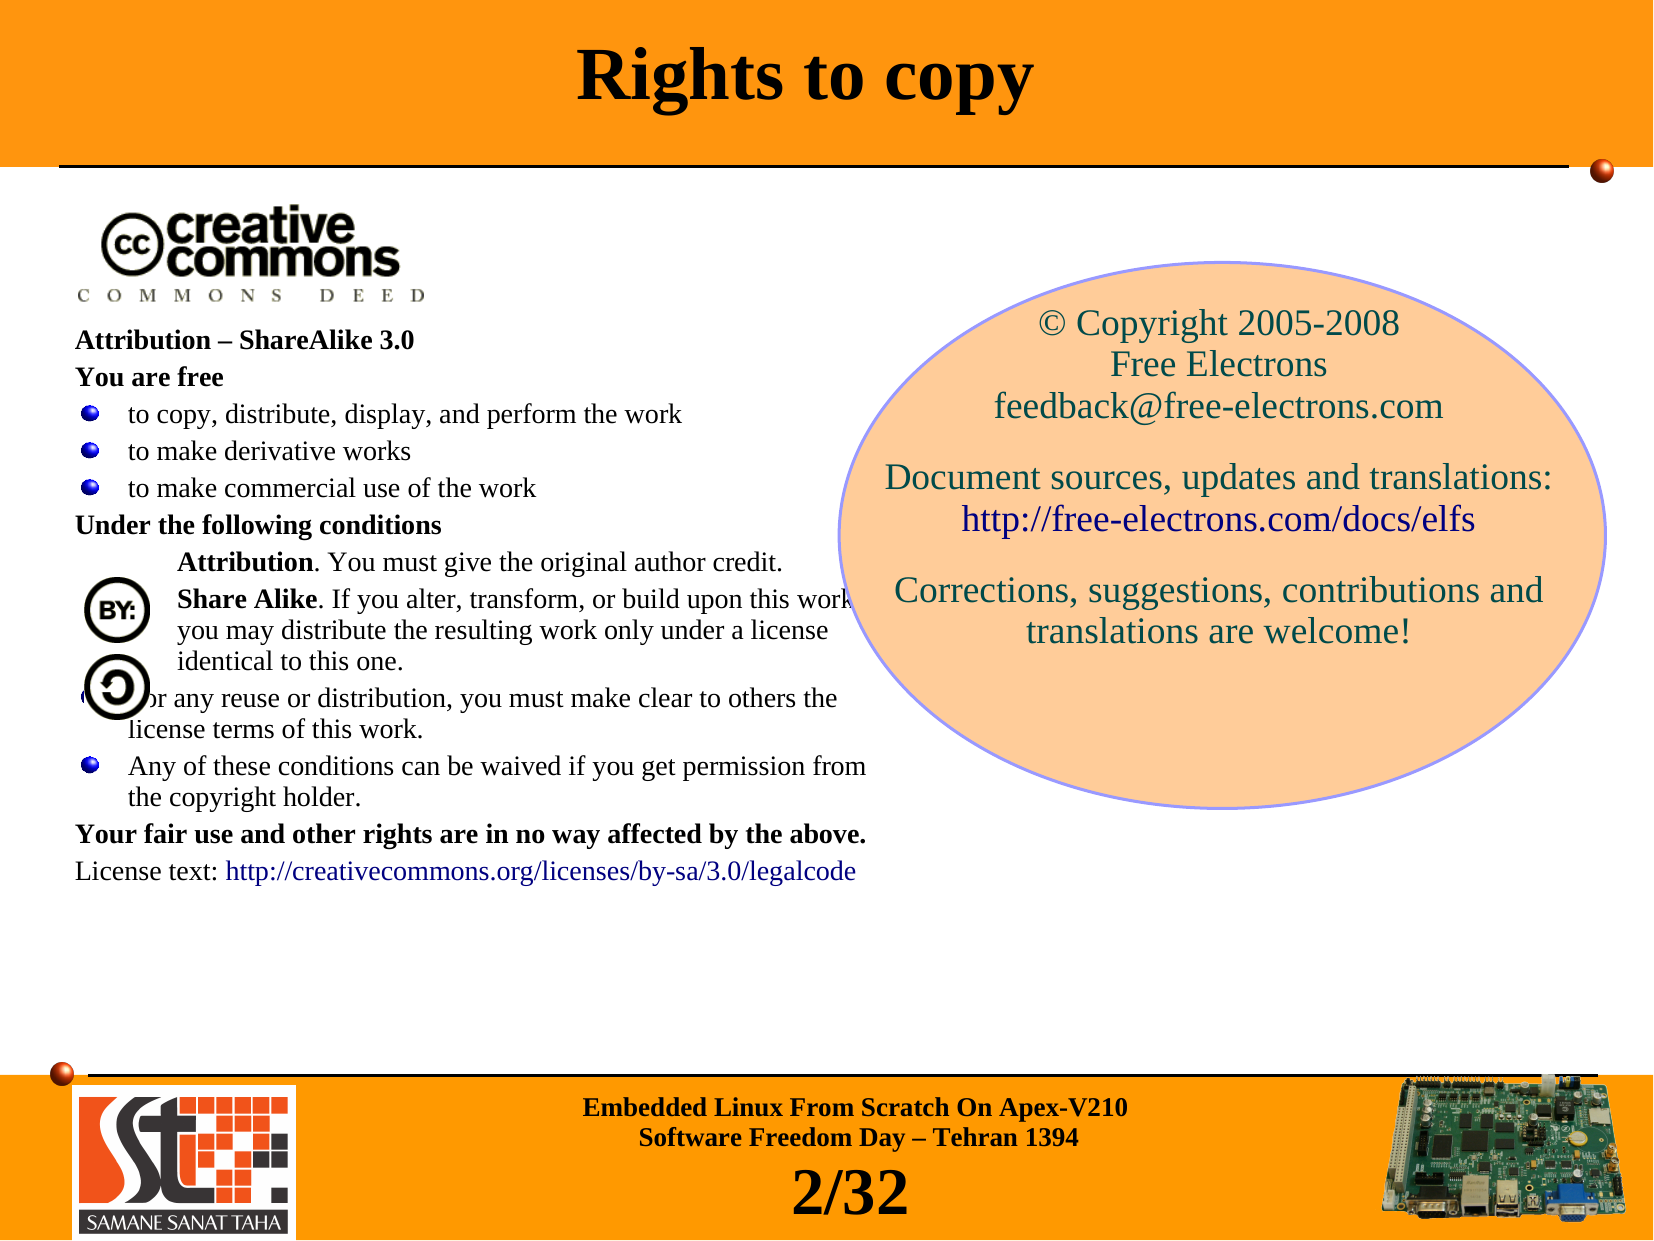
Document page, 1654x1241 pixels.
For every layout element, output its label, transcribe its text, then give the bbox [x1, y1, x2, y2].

text_box [1025, 262, 1419, 301]
text_box [947, 726, 1497, 809]
picture [78, 204, 424, 303]
list Attribution – ShareAlike 3.0 You are free to copy, distribute, display, and perform the work to make derivative works to make commercial use of the work Under the following conditions Attribution. You must give the original author credit. Share Alike. If you alter, transform, or build upon this work, you may distribute the resulting work only under a license identical to this one. For any reuse or distribution, you must make clear to others the license terms of this work. Any of these conditions can be waived if you get permission from the copyright holder. Your fair use and other rights are in no way affected by the above. License text: http://creativecommons.org/licenses/by-sa/3.0/legalcode [56, 324, 884, 1053]
picture [1371, 1074, 1626, 1236]
text_box [1557, 402, 1606, 669]
picture [84, 654, 150, 720]
picture [72, 1085, 296, 1241]
text_box [839, 440, 863, 631]
list © Copyright 2005-2008 Free Electrons feedback@free-electrons.com Document sources, updates and translations: http://free-electrons.com/docs/elfs Corrections, suggestions, contributions and translations are welcome! [863, 301, 1557, 726]
picture [84, 577, 150, 643]
title Rights to copy [60, 25, 1551, 124]
